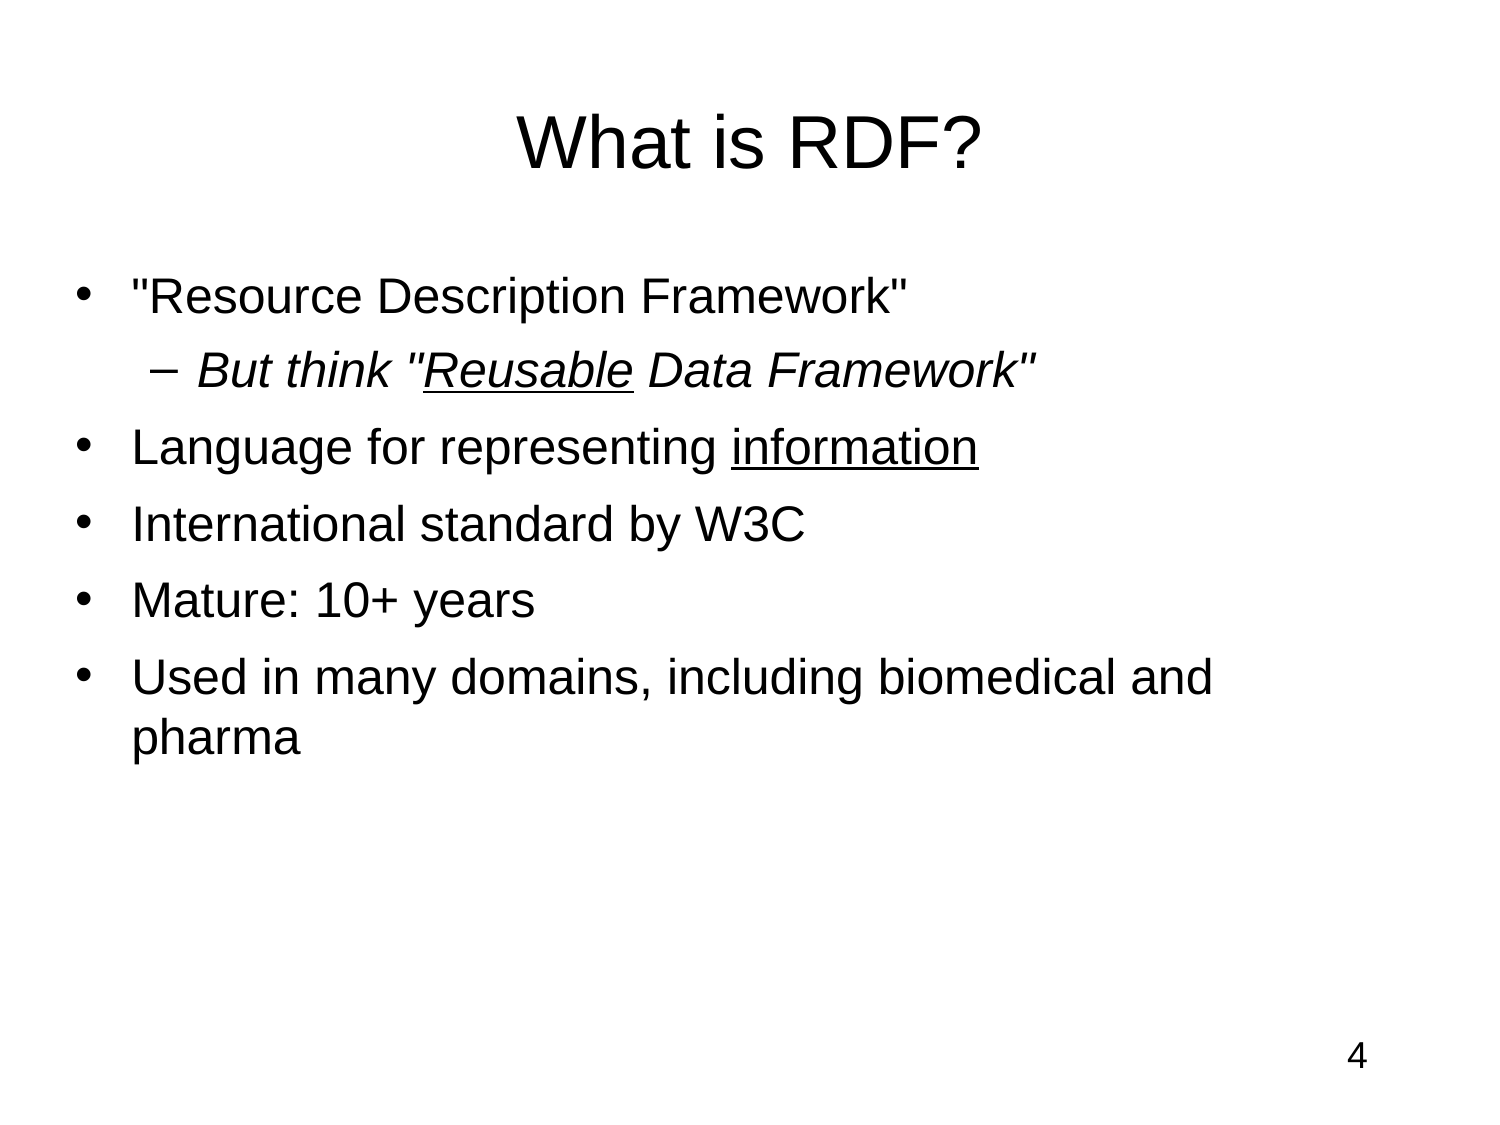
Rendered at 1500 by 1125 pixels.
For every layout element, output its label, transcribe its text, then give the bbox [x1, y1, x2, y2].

title What is RDF? [75, 44, 1425, 233]
list "Resource Description Framework" But think "Reusable Data Framework" Language for representing information International standard by W3C Mature: 10+ years Used in many domains, including biomedical and pharma [75, 263, 1395, 916]
